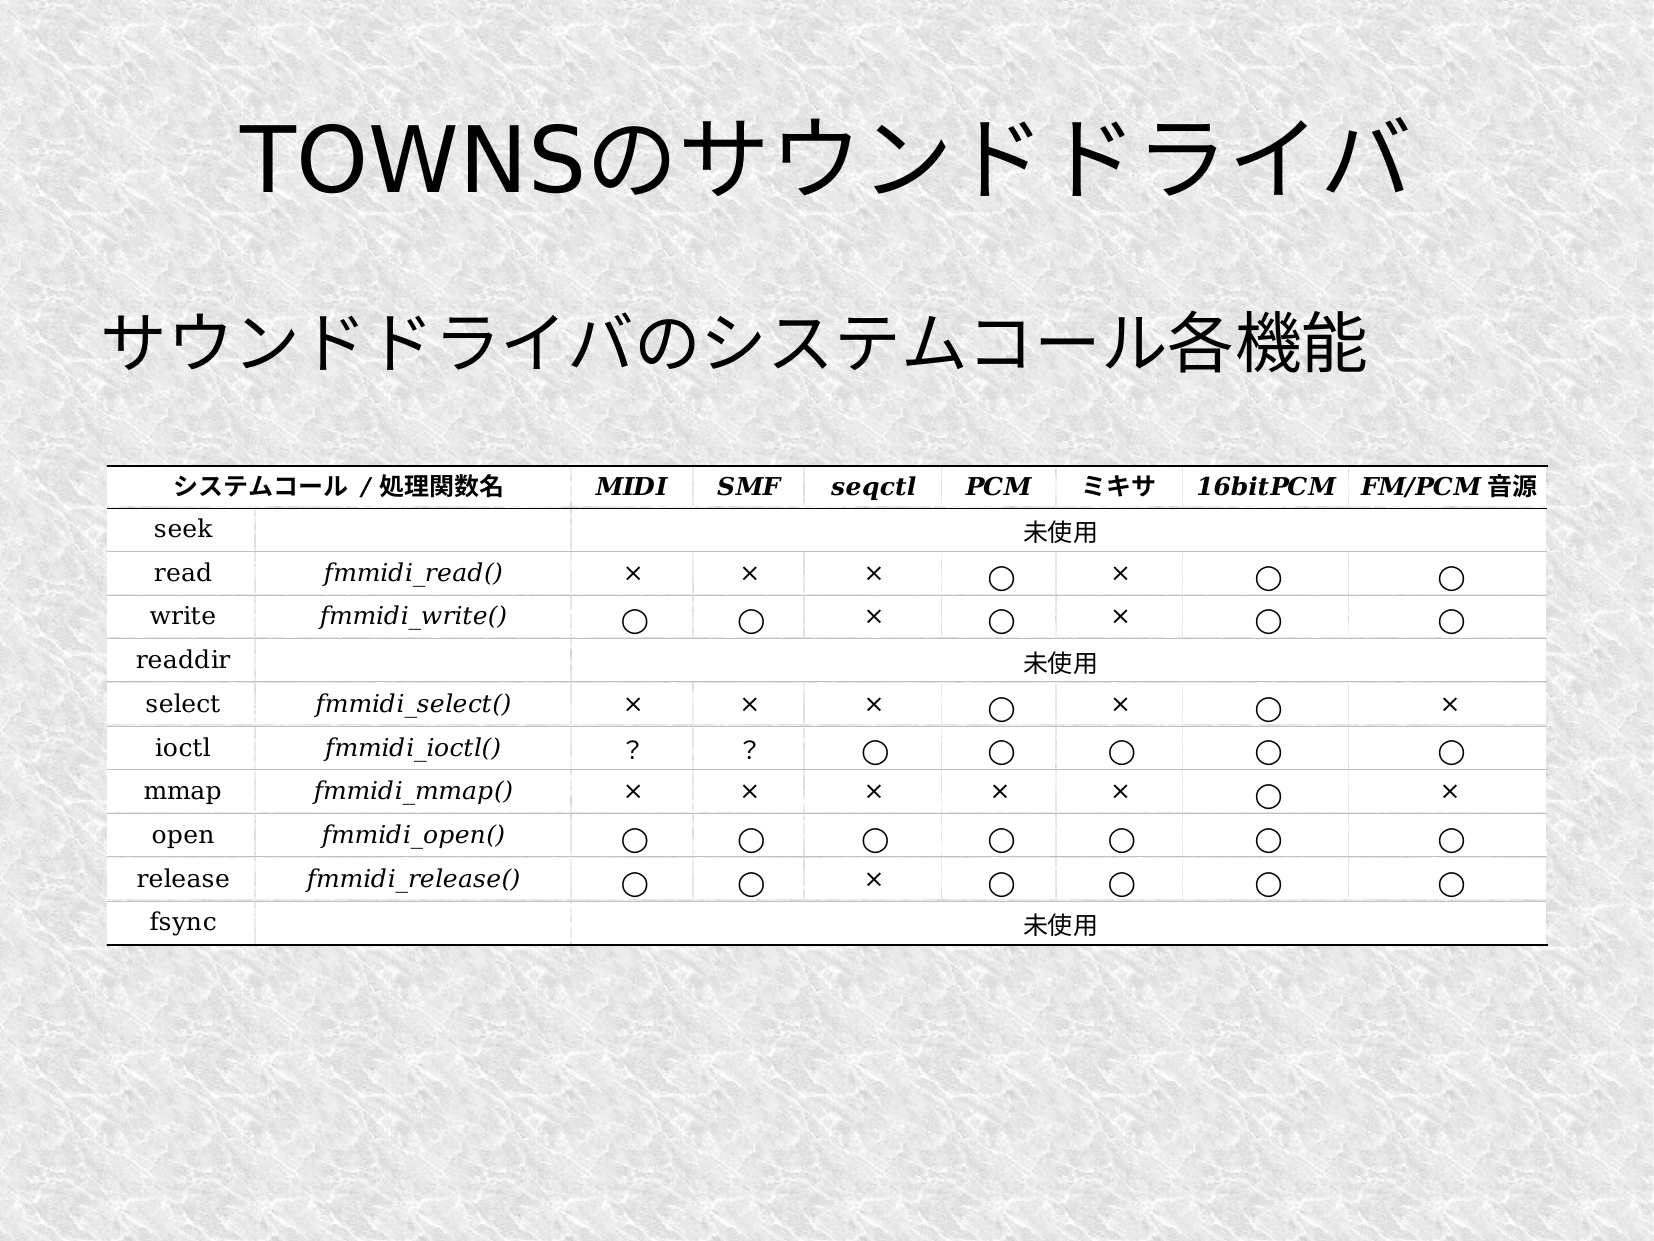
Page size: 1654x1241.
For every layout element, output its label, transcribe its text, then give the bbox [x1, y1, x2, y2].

chart [106, 464, 1548, 949]
title TOWNSのサウンドドライバ [82, 56, 1571, 250]
list サウンドドライバのシステムコール各機能 [82, 290, 1571, 1094]
picture [0, 0, 1654, 1241]
